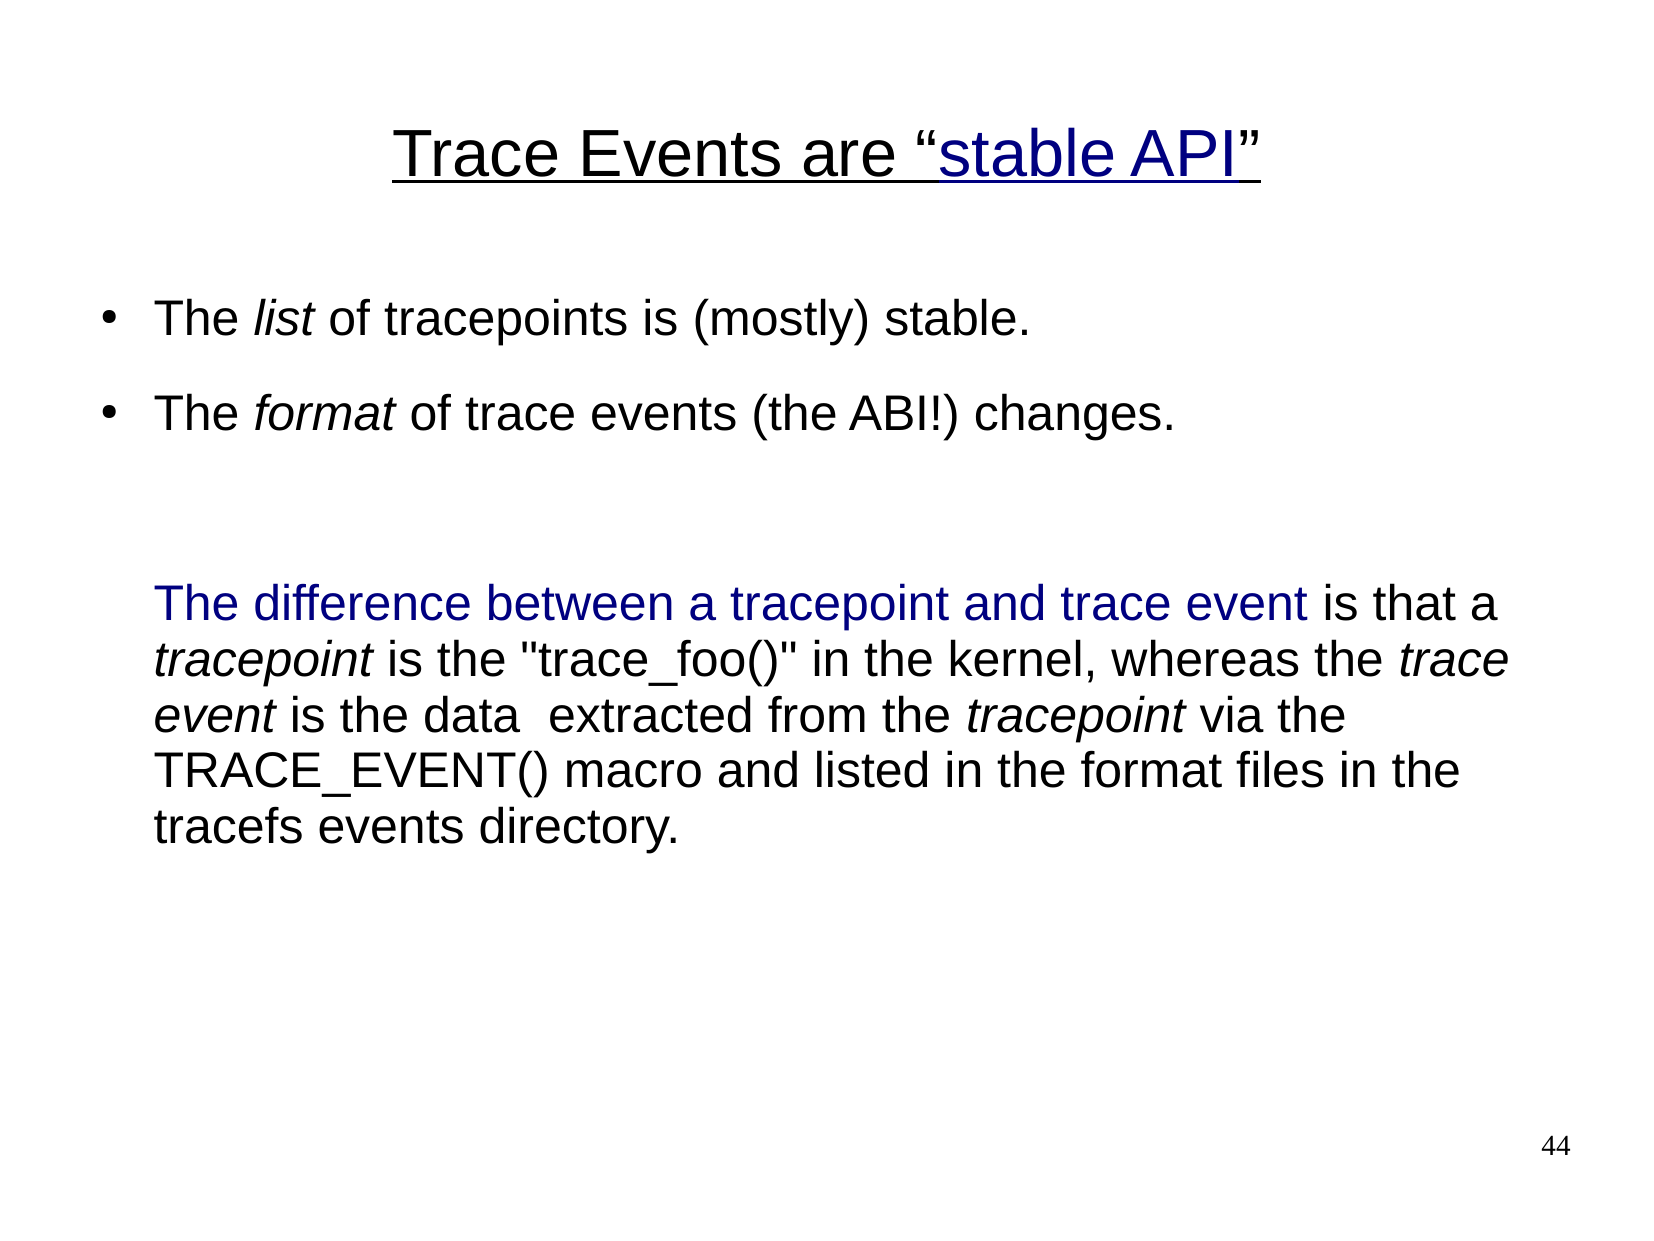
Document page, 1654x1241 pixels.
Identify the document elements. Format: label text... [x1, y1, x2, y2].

title Trace Events are “stable API” [82, 49, 1571, 257]
list The list of tracepoints is (mostly) stable. The format of trace events (the ABI!) changes. The difference between a tracepoint and trace event is that a tracepoint is the "trace_foo()" in the kernel, whereas the trace event is the data extracted from the tracepoint via the TRACE_EVENT() macro and listed in the format files in the tracefs events directory. [82, 290, 1571, 1010]
